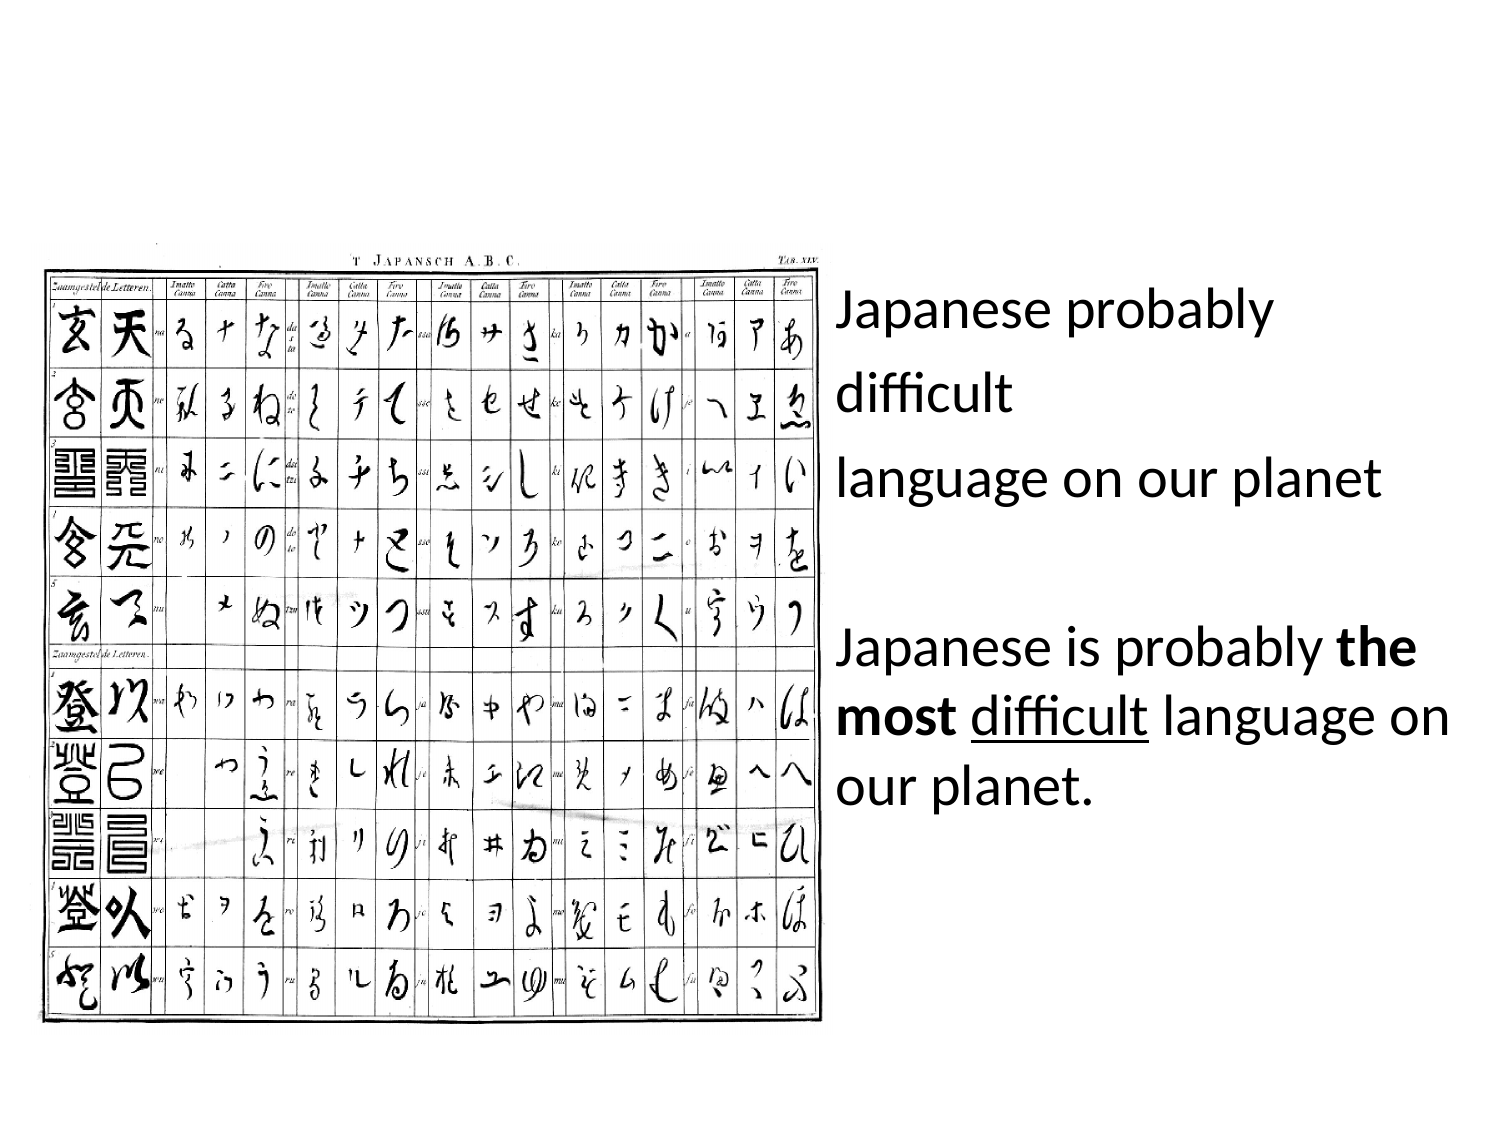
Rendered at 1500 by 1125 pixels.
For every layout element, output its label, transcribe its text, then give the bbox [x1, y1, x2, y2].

picture [29, 243, 833, 1035]
list Japanese probably difficult language on our planet Japanese is probably the most difficult language on our planet. [833, 262, 1483, 1005]
